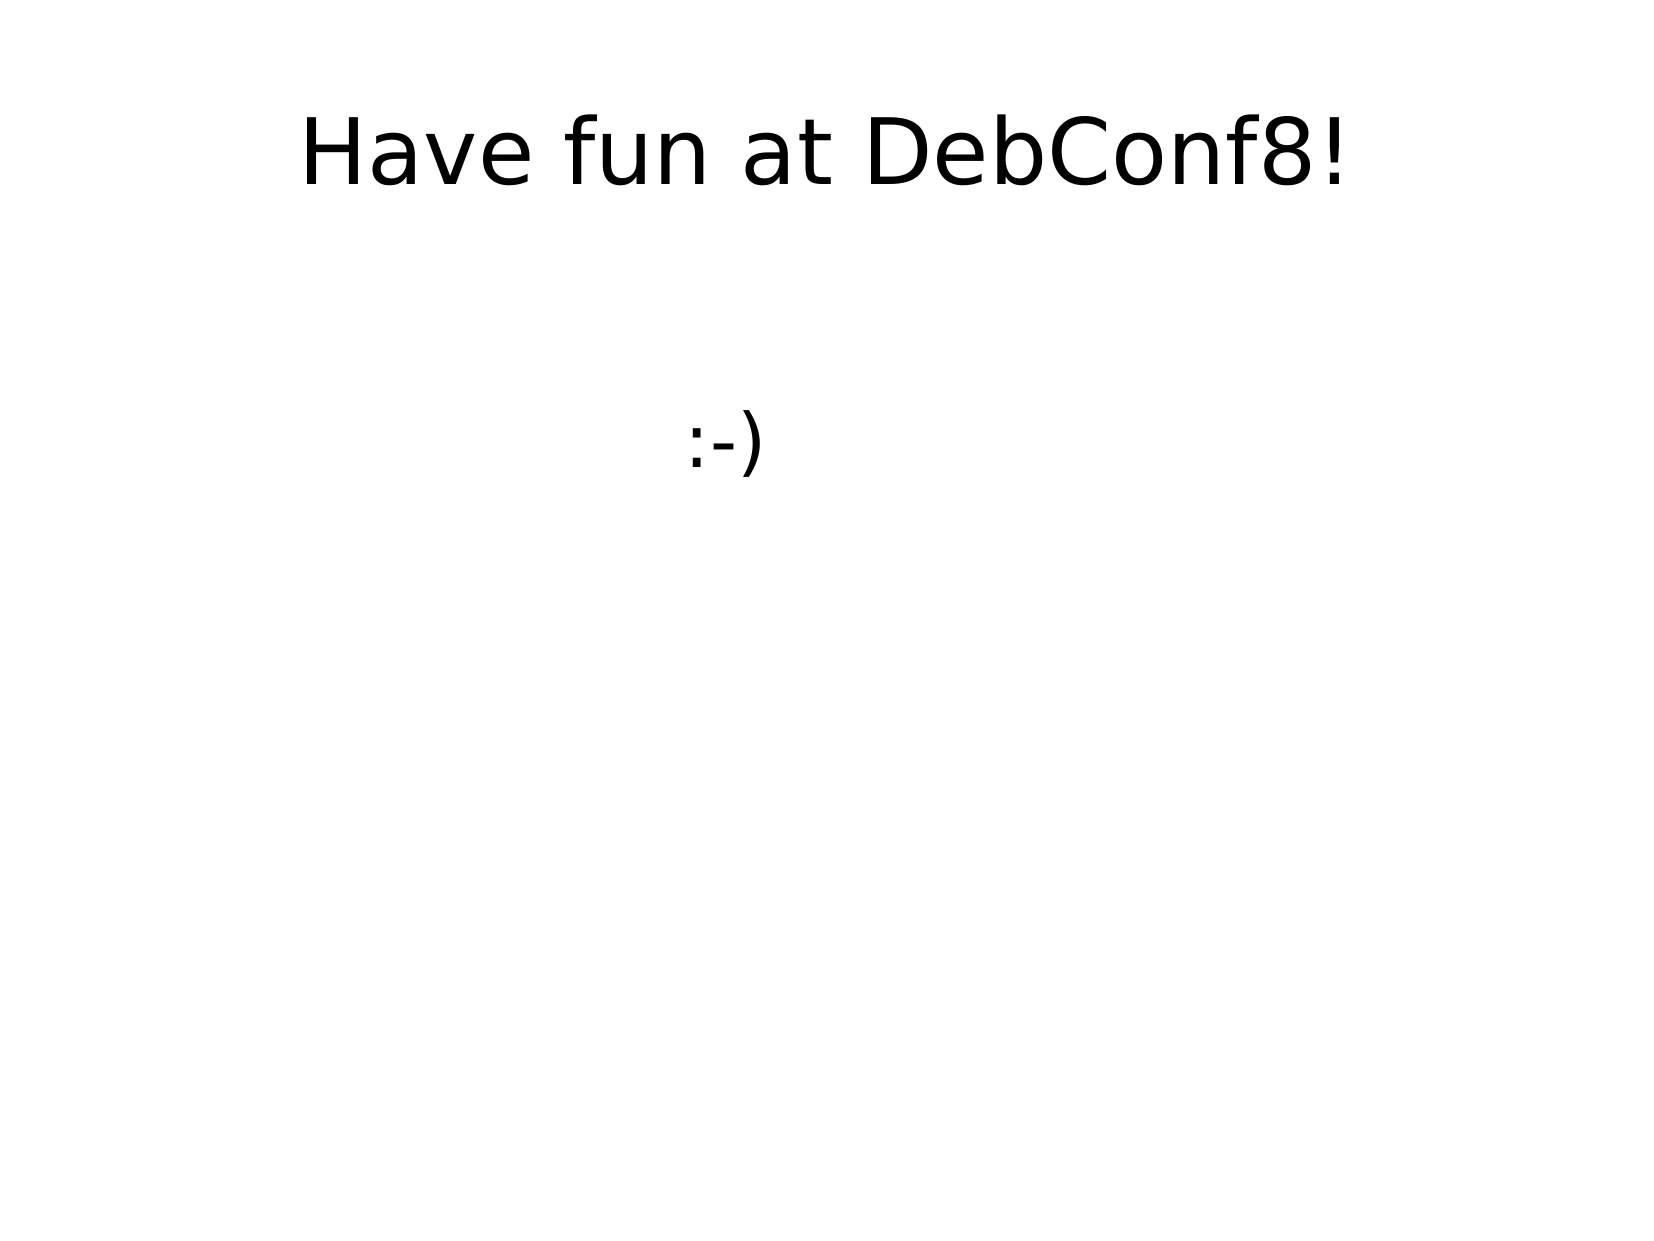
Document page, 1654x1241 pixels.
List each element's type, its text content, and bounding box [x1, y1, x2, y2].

title Have fun at DebConf8! [82, 56, 1571, 250]
list :-) [82, 290, 1571, 1094]
